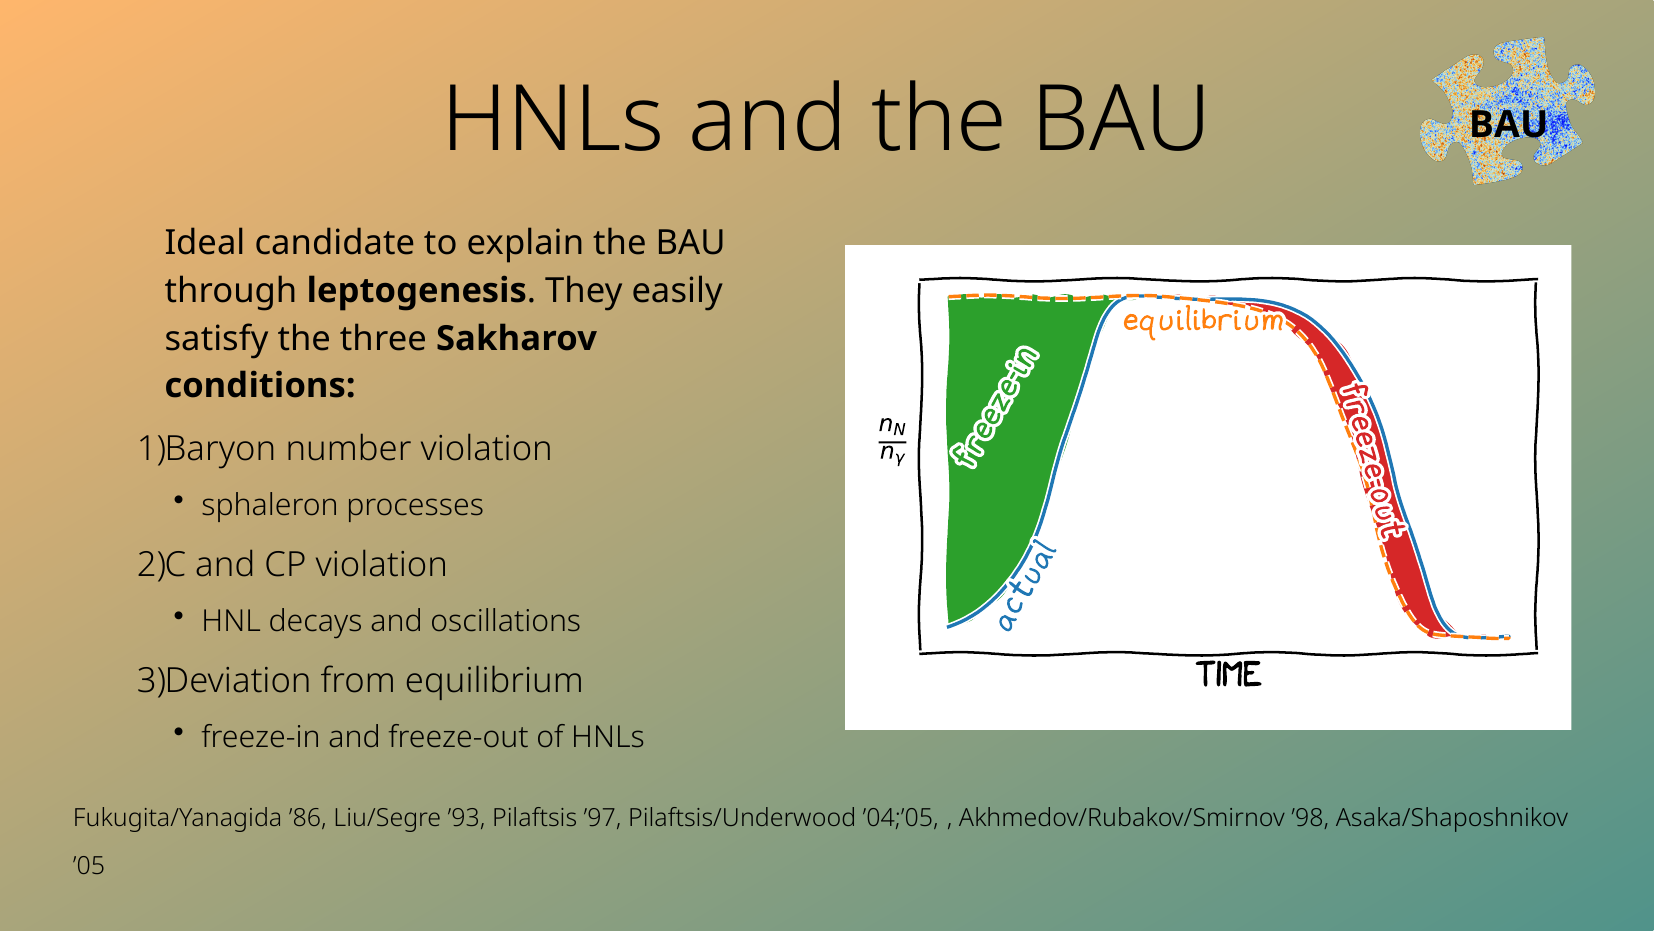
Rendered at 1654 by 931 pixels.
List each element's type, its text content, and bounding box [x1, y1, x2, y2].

list Ideal candidate to explain the BAU through leptogenesis. They easily satisfy the three Sakharov conditions: Baryon number violation sphaleron processes C and CP violation HNL decays and oscillations Deviation from equilibrium freeze-in and freeze-out of HNLs [127, 217, 764, 758]
text_box [894, 192, 1239, 560]
text_box BAU [1454, 90, 1559, 143]
picture [1420, 37, 1595, 185]
text_box Fukugita/Yanagida ’86, Liu/Segre ’93, Pilaftsis ’97, Pilaftsis/Underwood ’04;’05, , Akhmedov/Rubakov/Smirnov ’98, Asaka/Shaposhnikov ’05 [58, 792, 1596, 871]
picture [845, 245, 1572, 730]
title HNLs and the BAU [82, 37, 1571, 193]
